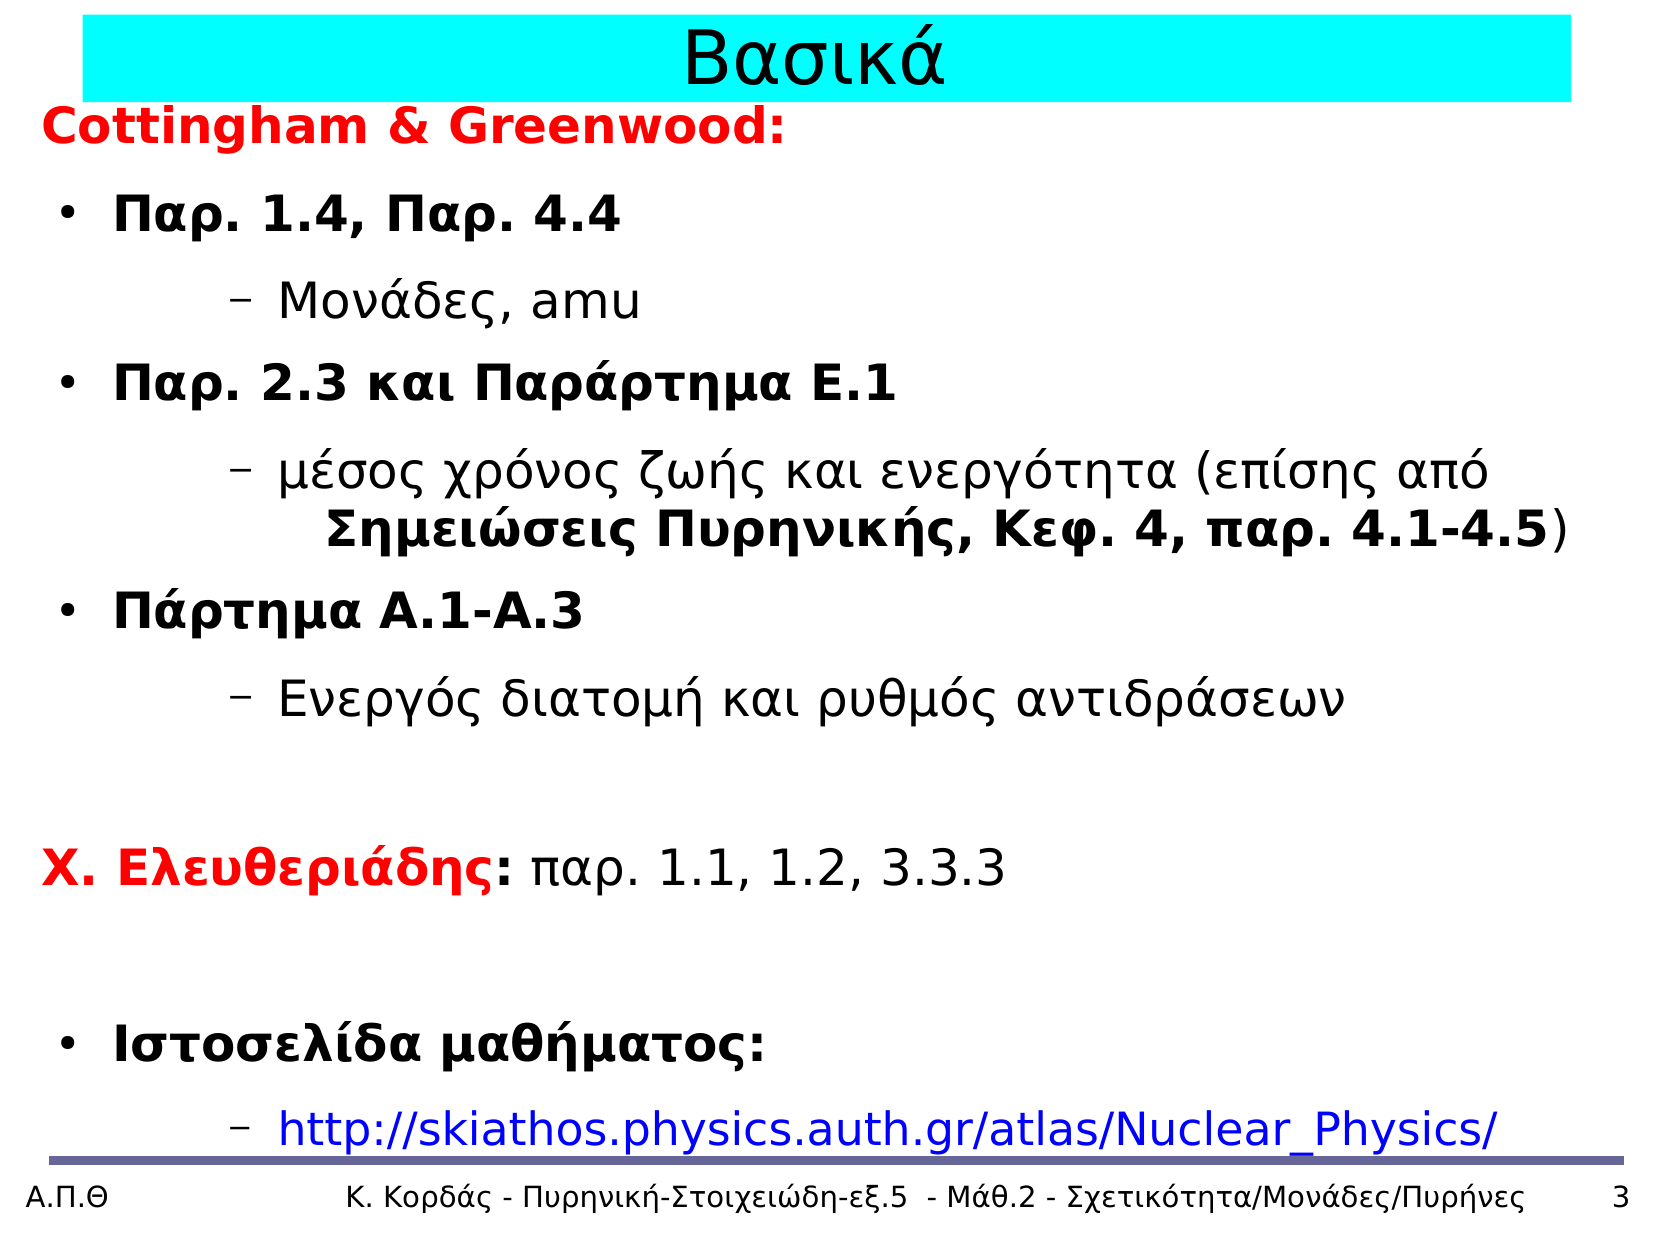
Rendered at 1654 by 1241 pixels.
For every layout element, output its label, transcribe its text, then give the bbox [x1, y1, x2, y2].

list Cottingham & Greenwood: Παρ. 1.4, Παρ. 4.4 Μονάδες, amu Παρ. 2.3 και Παράρτημα Ε.1 μέσος χρόνος ζωής και ενεργότητα (επίσης από Σημειώσεις Πυρηνικής, Κεφ. 4, παρ. 4.1-4.5) Πάρτημα Α.1-Α.3 Ενεργός διατομή και ρυθμός αντιδράσεων Χ. Ελευθεριάδης: παρ. 1.1, 1.2, 3.3.3 Ιστοσελίδα μαθήματος: http://skiathos.physics.auth.gr/atlas/Nuclear_Physics/ [41, 96, 1572, 1160]
title Βασικά [82, 14, 1571, 96]
